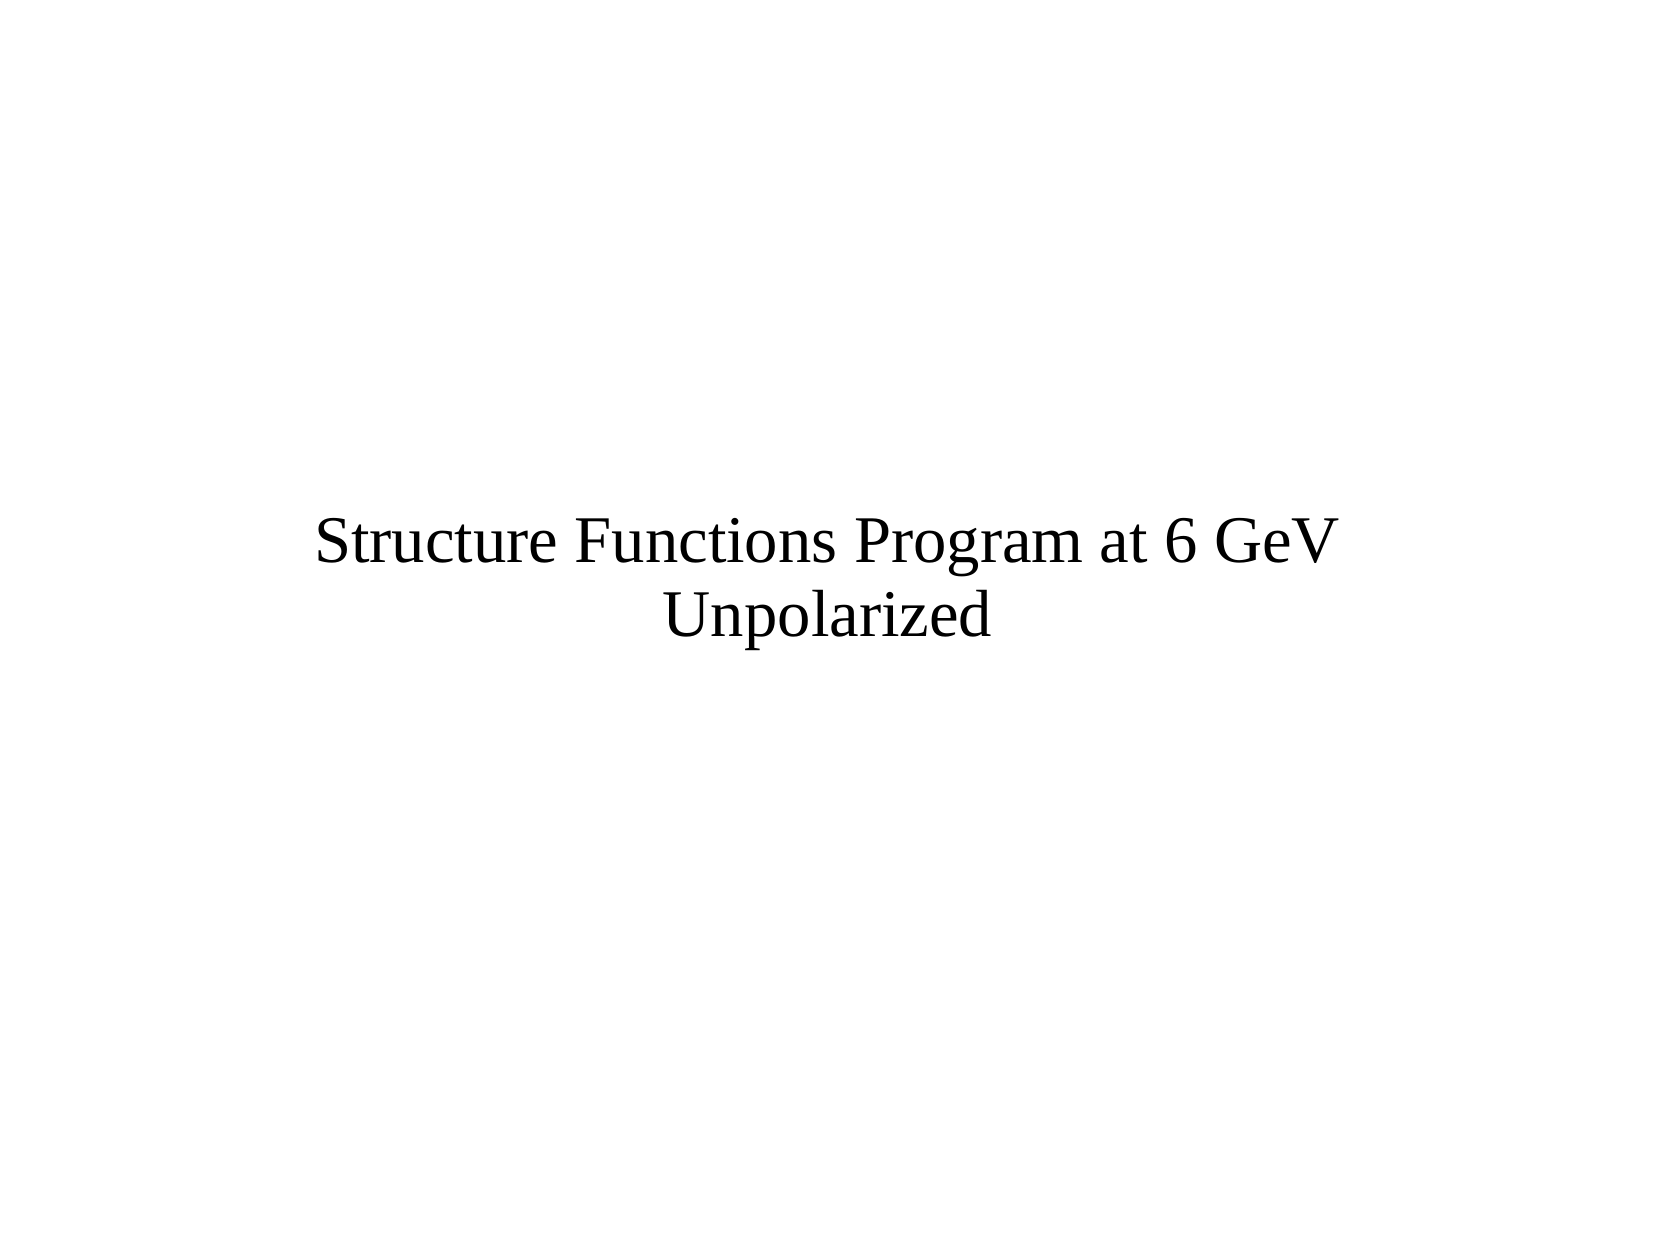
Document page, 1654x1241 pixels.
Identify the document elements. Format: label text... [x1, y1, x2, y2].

subtitle Structure Functions Program at 6 GeV Unpolarized [121, 102, 1534, 1127]
